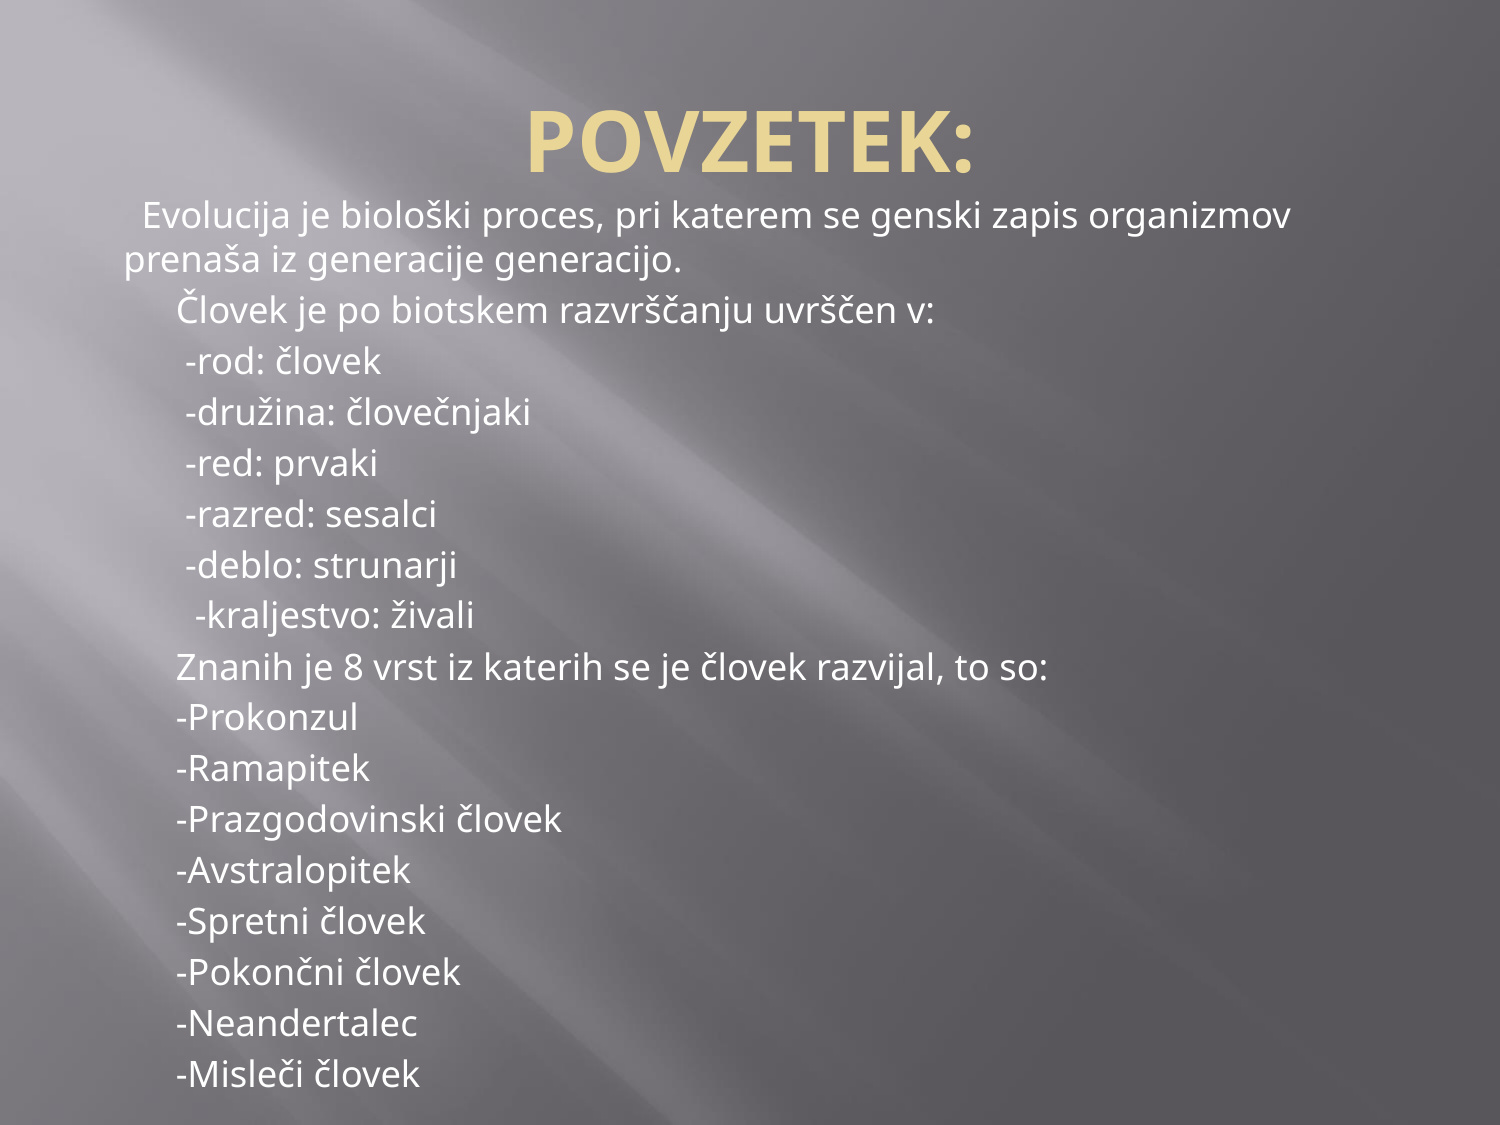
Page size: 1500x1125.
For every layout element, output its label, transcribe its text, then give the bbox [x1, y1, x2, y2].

title POVZETEK: [75, 45, 1425, 233]
picture [0, 0, 1500, 1125]
list Evolucija je biološki proces, pri katerem se genski zapis organizmov prenaša iz generacije generacijo. Človek je po biotskem razvrščanju uvrščen v: -rod: človek -družina: človečnjaki -red: prvaki -razred: sesalci -deblo: strunarji -kraljestvo: živali Znanih je 8 vrst iz katerih se je človek razvijal, to so: -Prokonzul -Ramapitek -Prazgodovinski človek -Avstralopitek -Spretni človek -Pokončni človek -Neandertalec -Misleči človek [76, 184, 1427, 1125]
